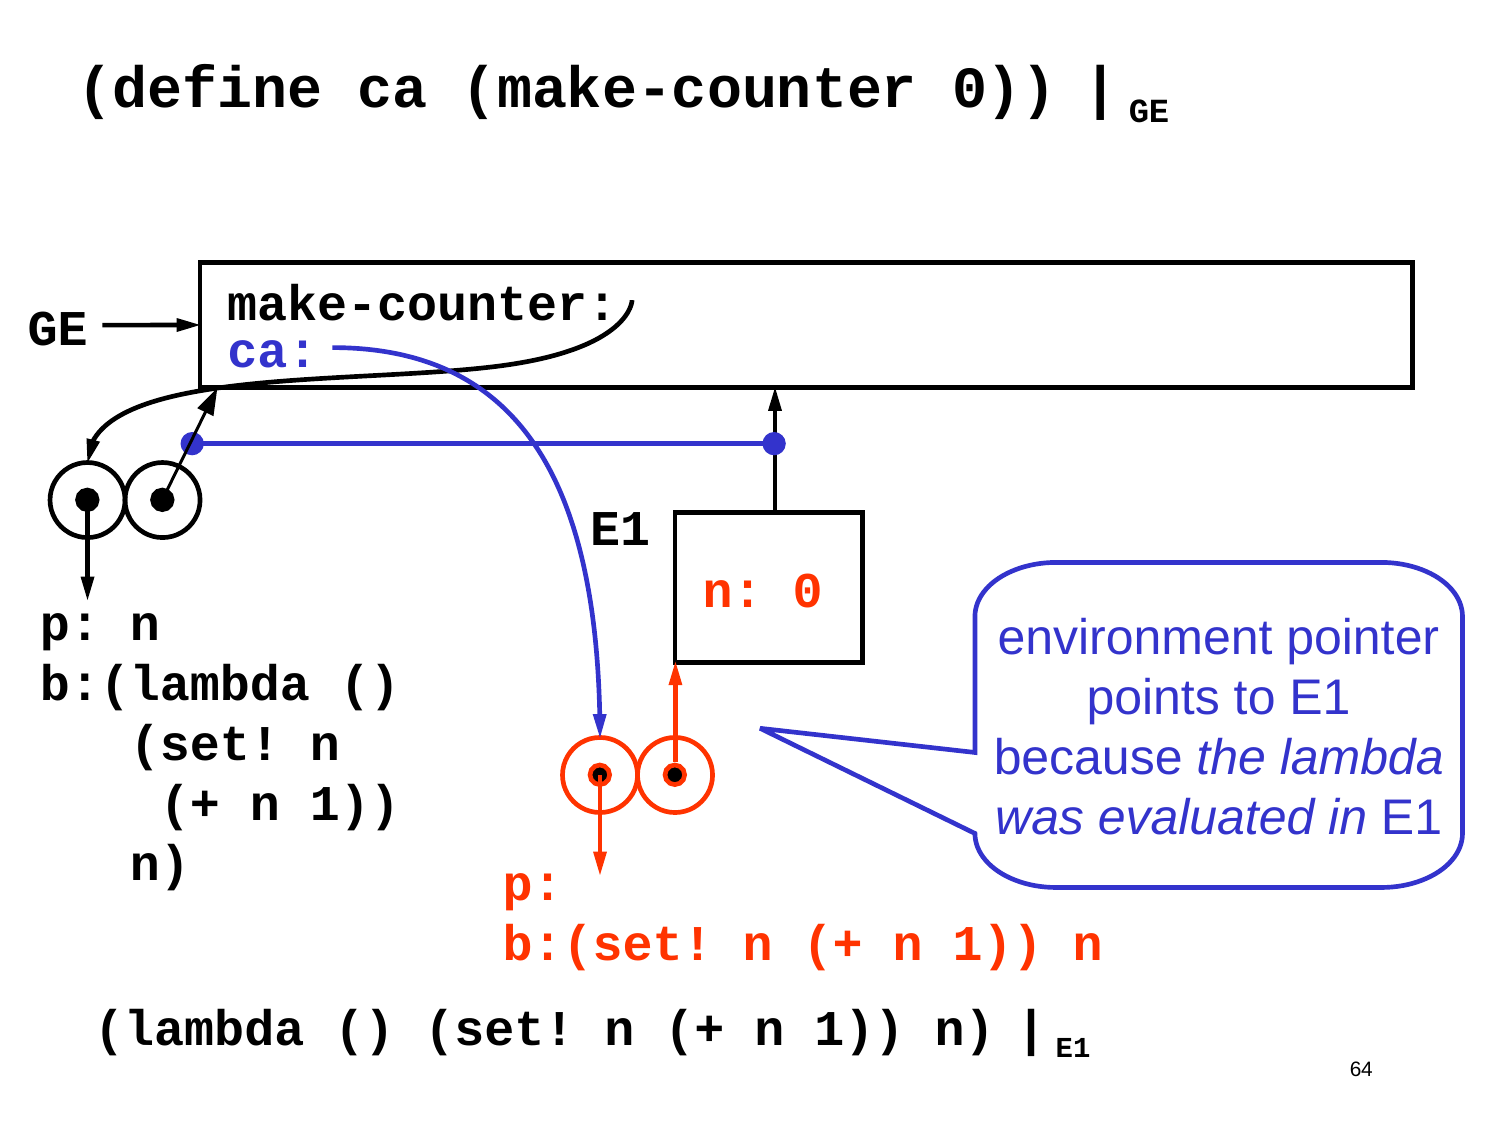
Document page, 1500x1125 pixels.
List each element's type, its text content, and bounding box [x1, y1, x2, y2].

text_box p: b:(set! n (+ n 1)) n [487, 842, 1118, 979]
text_box n: 0 [687, 549, 838, 626]
text_box (lambda () (set! n (+ n 1)) n) | E1 [79, 987, 1136, 1072]
text_box make-counter: [212, 262, 633, 338]
text_box [77, 490, 98, 510]
text_box GE [12, 287, 103, 363]
text_box [590, 765, 610, 785]
text_box [152, 490, 173, 510]
text_box E1 [575, 545, 580, 563]
text_box ca: [212, 309, 333, 386]
text_box make-counter: [606, 310, 633, 338]
text_box E1 [575, 487, 665, 563]
text_box p: n b:(lambda () (set! n (+ n 1)) n) [24, 582, 415, 899]
text_box environment pointer points to E1 because the lambda was evaluated in E1 [760, 562, 1463, 888]
title (define ca (make-counter 0)) | GE [62, 24, 1338, 163]
text_box [665, 765, 685, 785]
